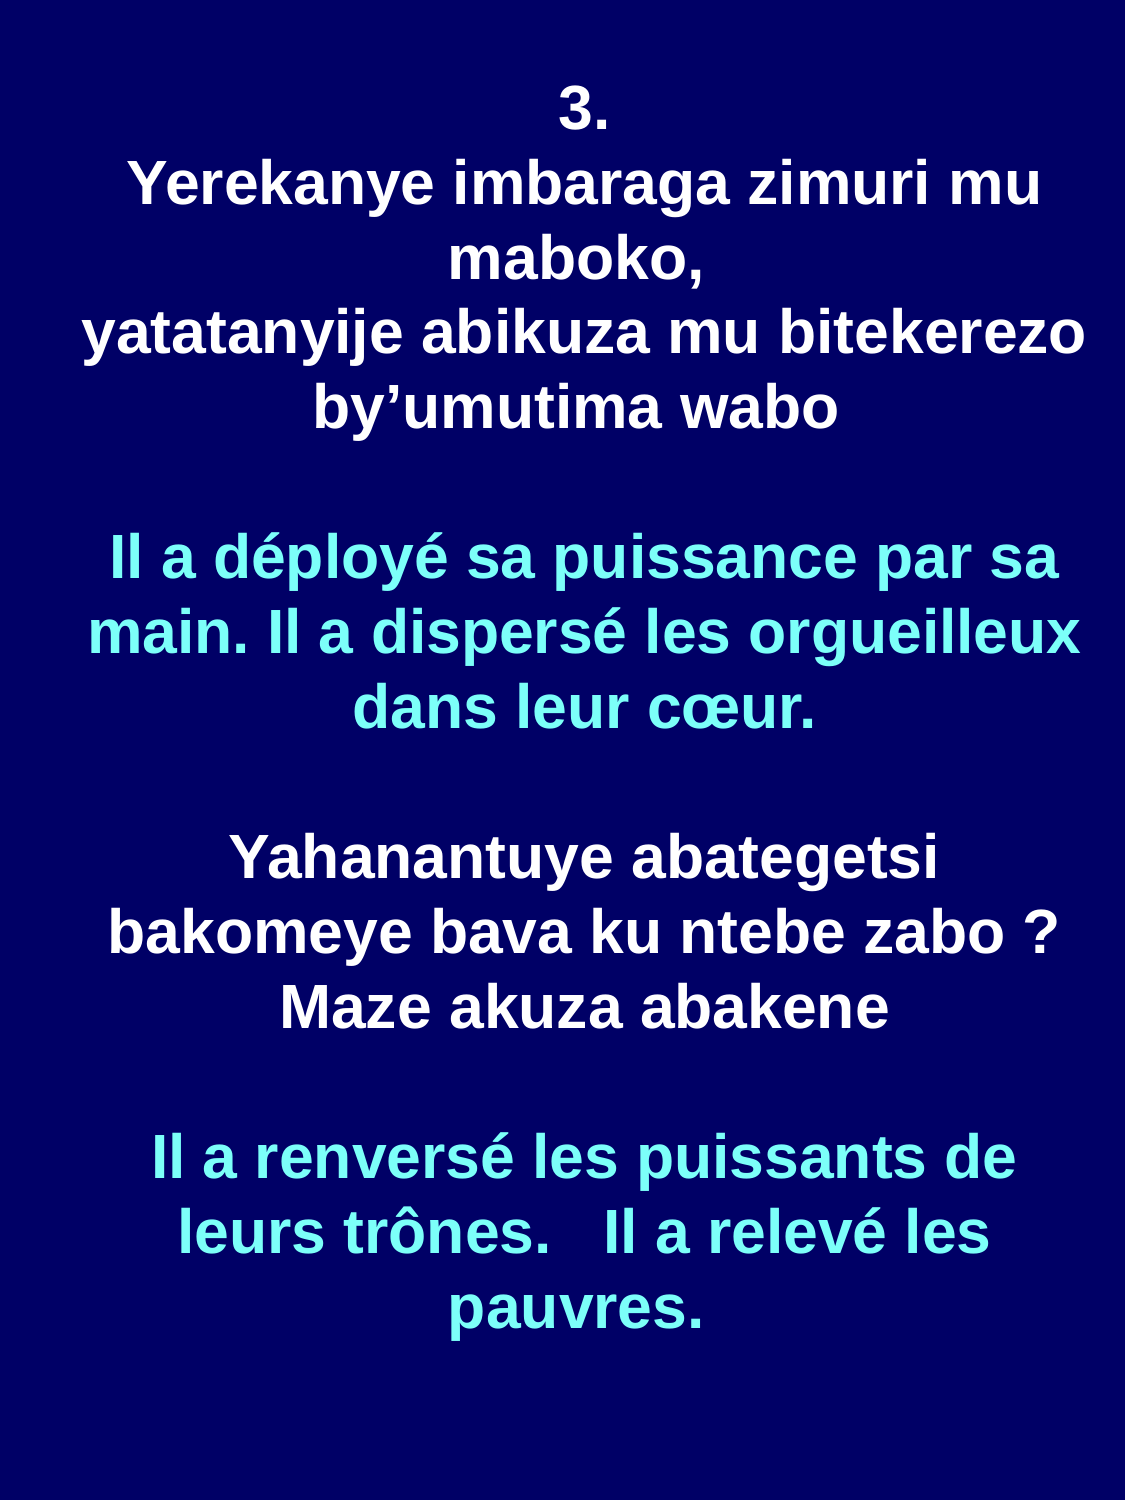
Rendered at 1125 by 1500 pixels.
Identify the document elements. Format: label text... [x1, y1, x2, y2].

text_box 3. Yerekanye imbaraga zimuri mu maboko, yatatanyije abikuza mu bitekerezo by’umutima wabo Il a déployé sa puissance par sa main. Il a dispersé les orgueilleux dans leur cœur. Yahanantuye abategetsi bakomeye bava ku ntebe zabo ? Maze akuza abakene Il a renversé les puissants de leurs trônes. Il a relevé les pauvres. [59, 59, 1111, 1349]
